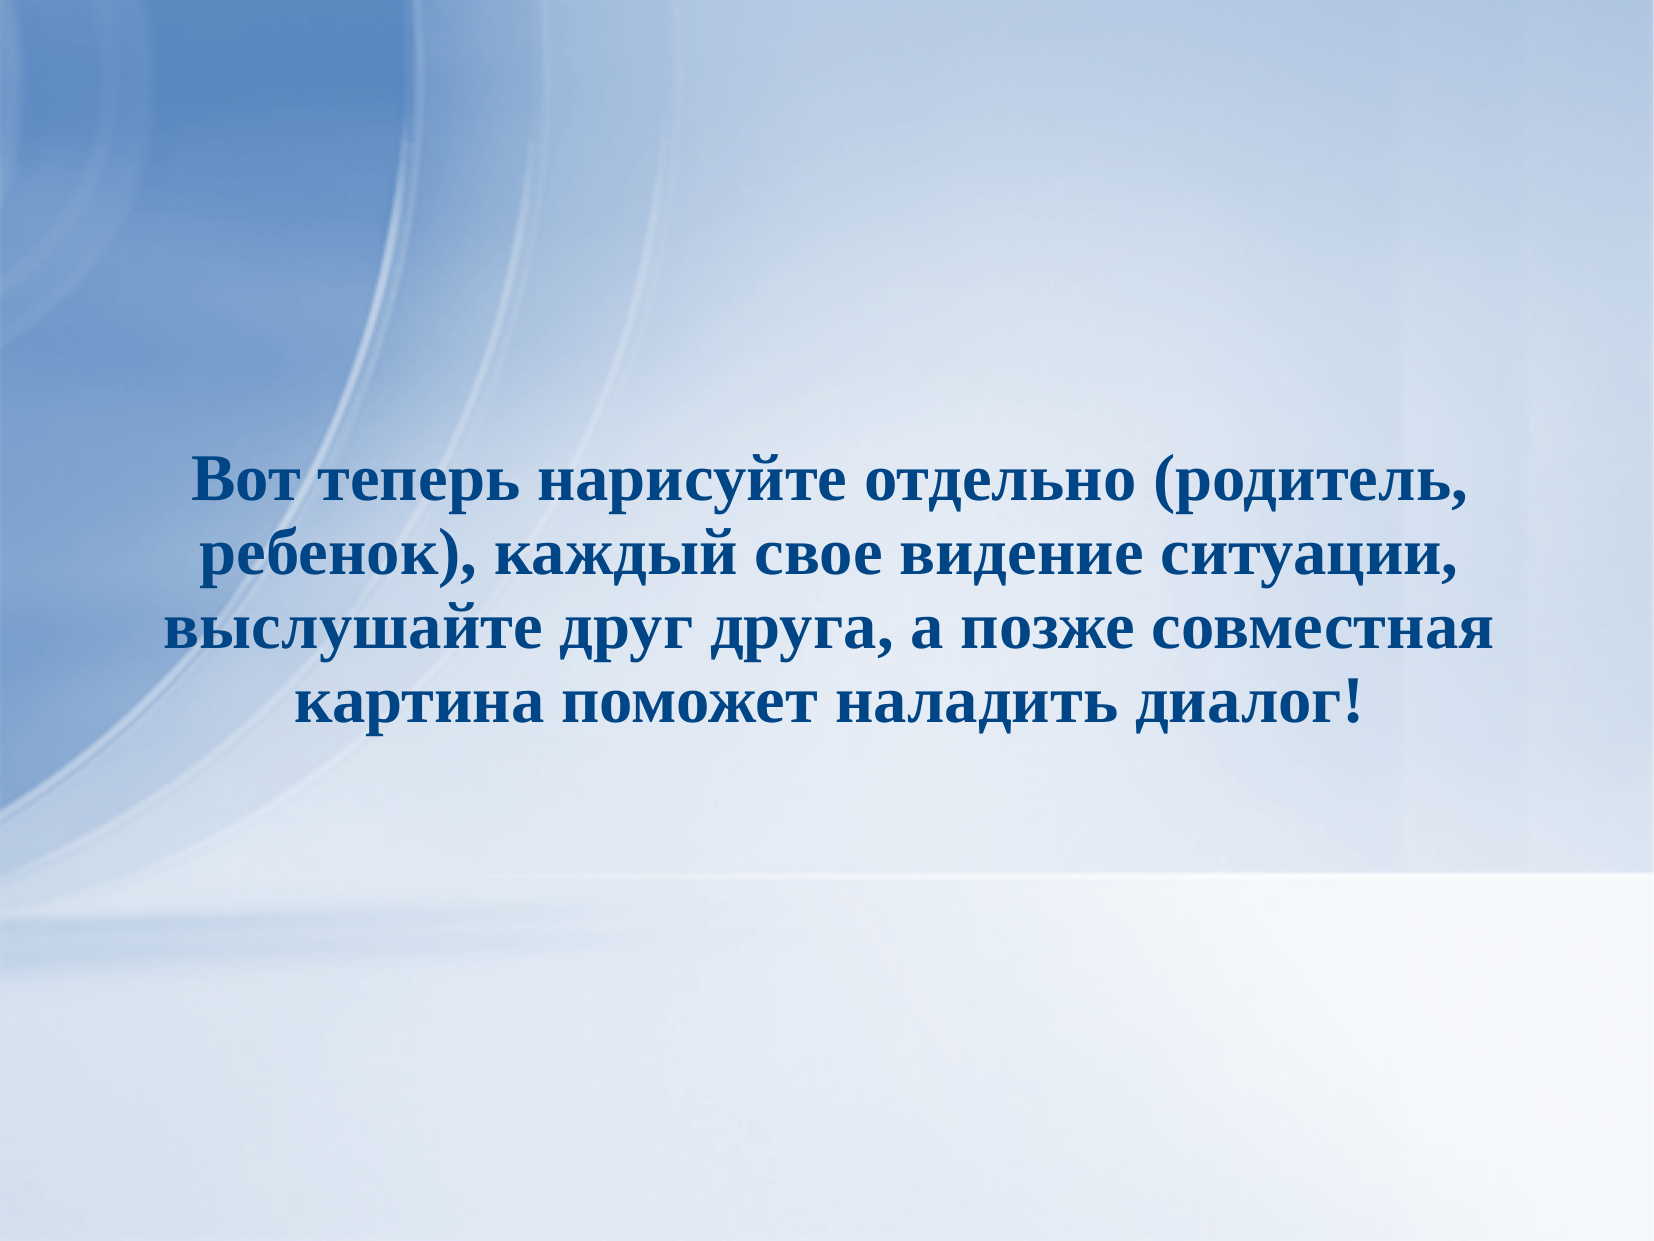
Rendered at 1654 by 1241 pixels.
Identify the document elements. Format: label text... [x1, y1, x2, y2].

picture [0, 0, 1654, 1241]
text_box Вот теперь нарисуйте отдельно (родитель, ребенок), каждый свое видение ситуации, выслушайте друг друга, а позже совместная картина поможет наладить диалог! [130, 103, 1531, 1075]
